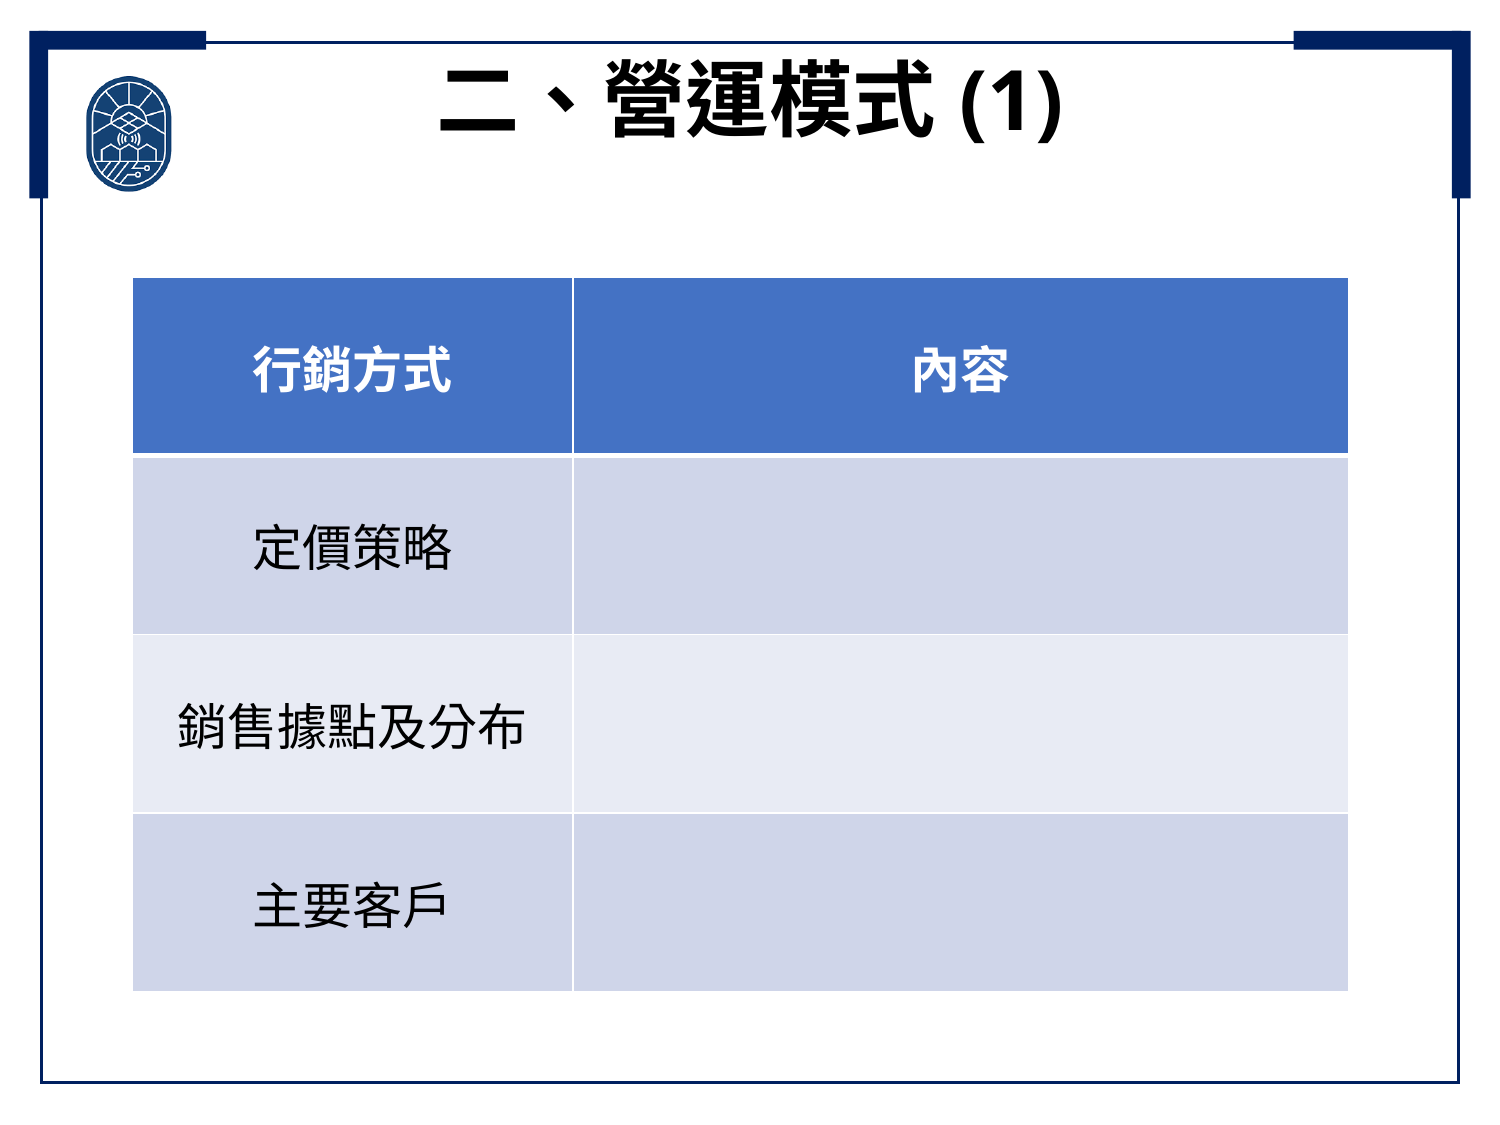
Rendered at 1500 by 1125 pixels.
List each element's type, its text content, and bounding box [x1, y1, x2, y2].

table_header 行銷方式 [133, 278, 572, 453]
table_cell 銷售據點及分布 [133, 635, 572, 812]
table_cell 主要客戶 [133, 814, 572, 991]
table_cell 定價策略 [133, 458, 572, 634]
table_header 內容 [574, 278, 1348, 453]
table_cell [574, 458, 1348, 634]
text_box 二、營運模式(1) [74, 19, 1425, 171]
picture [50, 55, 207, 212]
table_cell [574, 635, 1348, 812]
table_cell [574, 814, 1348, 991]
